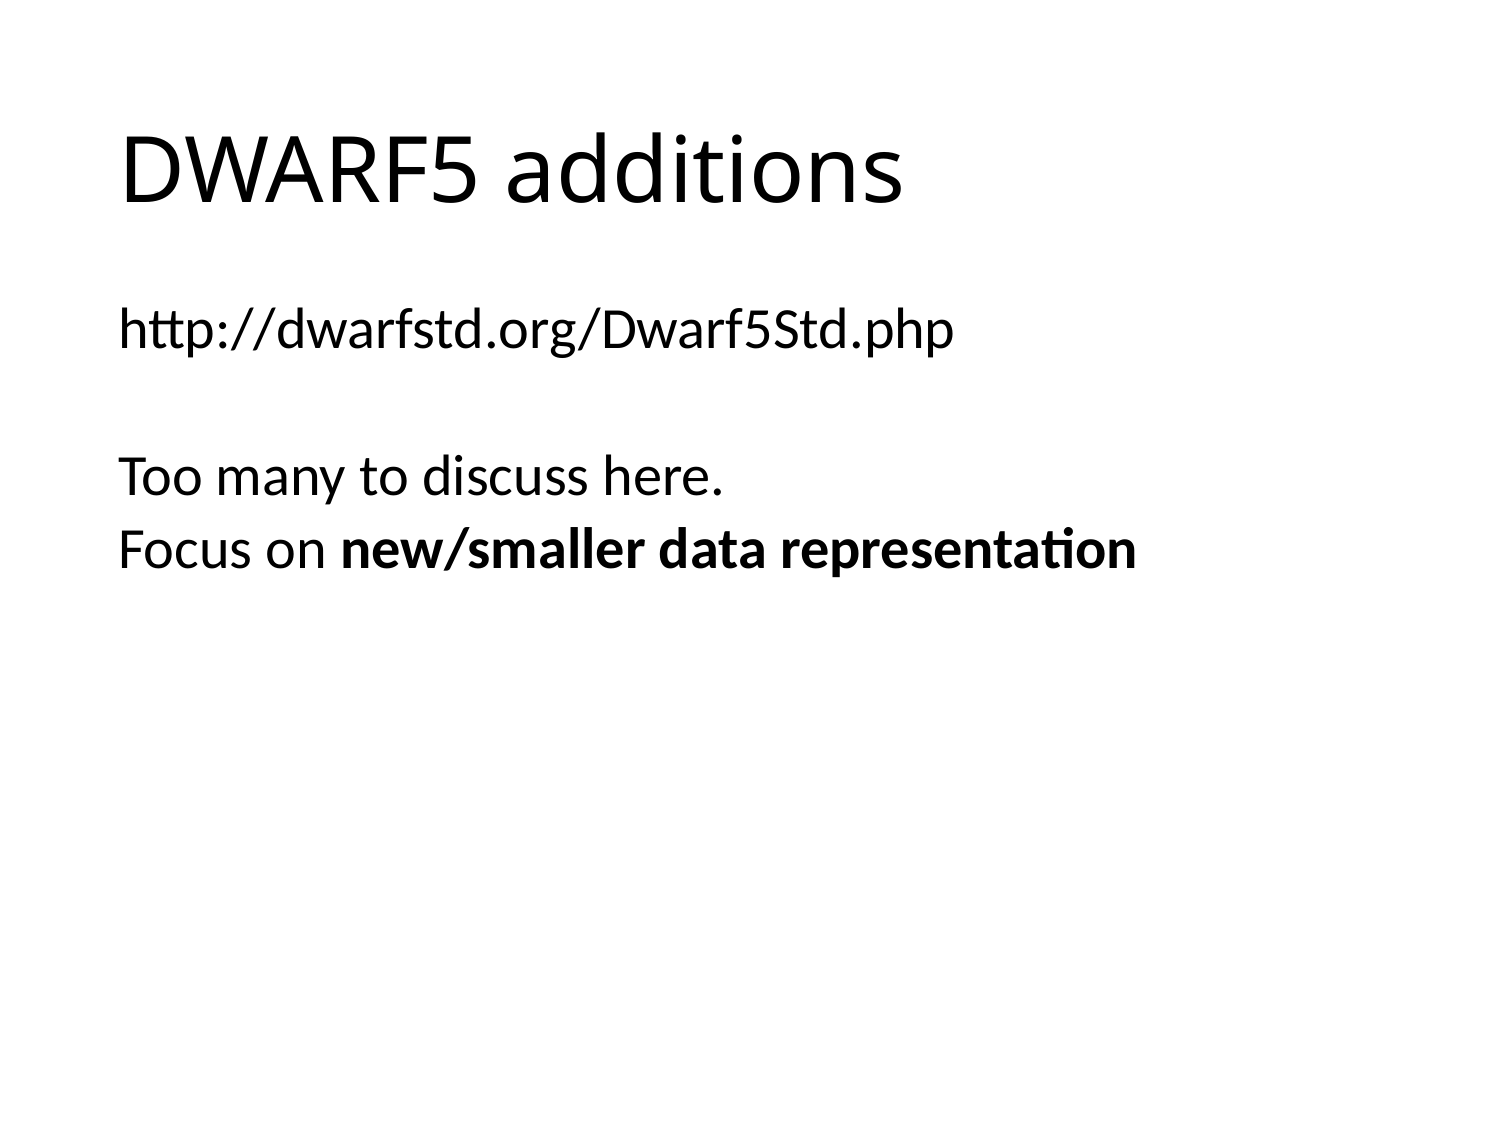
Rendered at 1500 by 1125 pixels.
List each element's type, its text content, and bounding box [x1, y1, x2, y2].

list http://dwarfstd.org/Dwarf5Std.php Too many to discuss here. Focus on new/smaller data representation [103, 299, 1397, 1014]
title DWARF5 additions [103, 59, 1397, 278]
